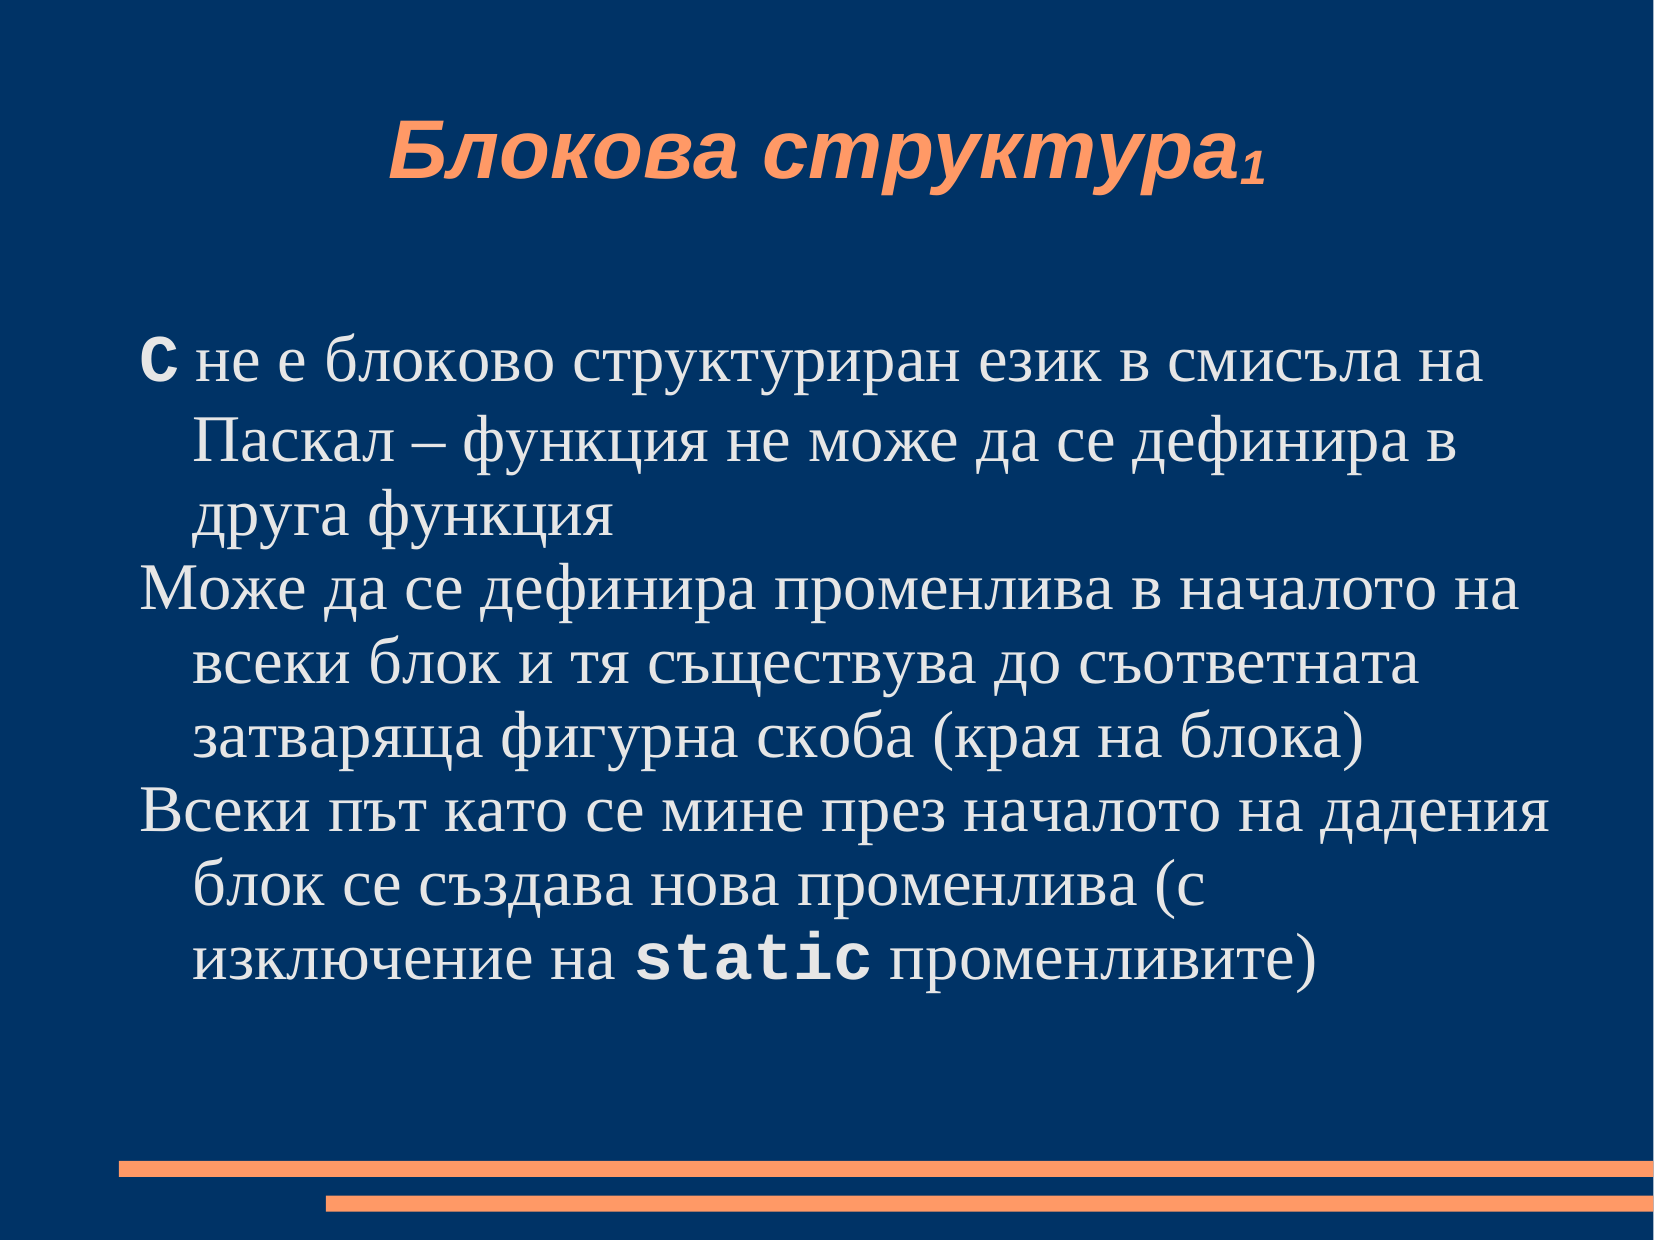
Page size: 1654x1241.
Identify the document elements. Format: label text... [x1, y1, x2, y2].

list C не е блоково структуриран език в смисъла на Паскал – функция не може да се дефинира в друга функция Може да се дефинира променлива в началото на всеки блок и тя съществува до съответната затваряща фигурна скоба (края на блока) Всеки път като се мине през началото на дадения блок се създава нова променлива (с изключение на static променливите) [121, 322, 1561, 1133]
title Блокова структура1 [121, 46, 1534, 254]
